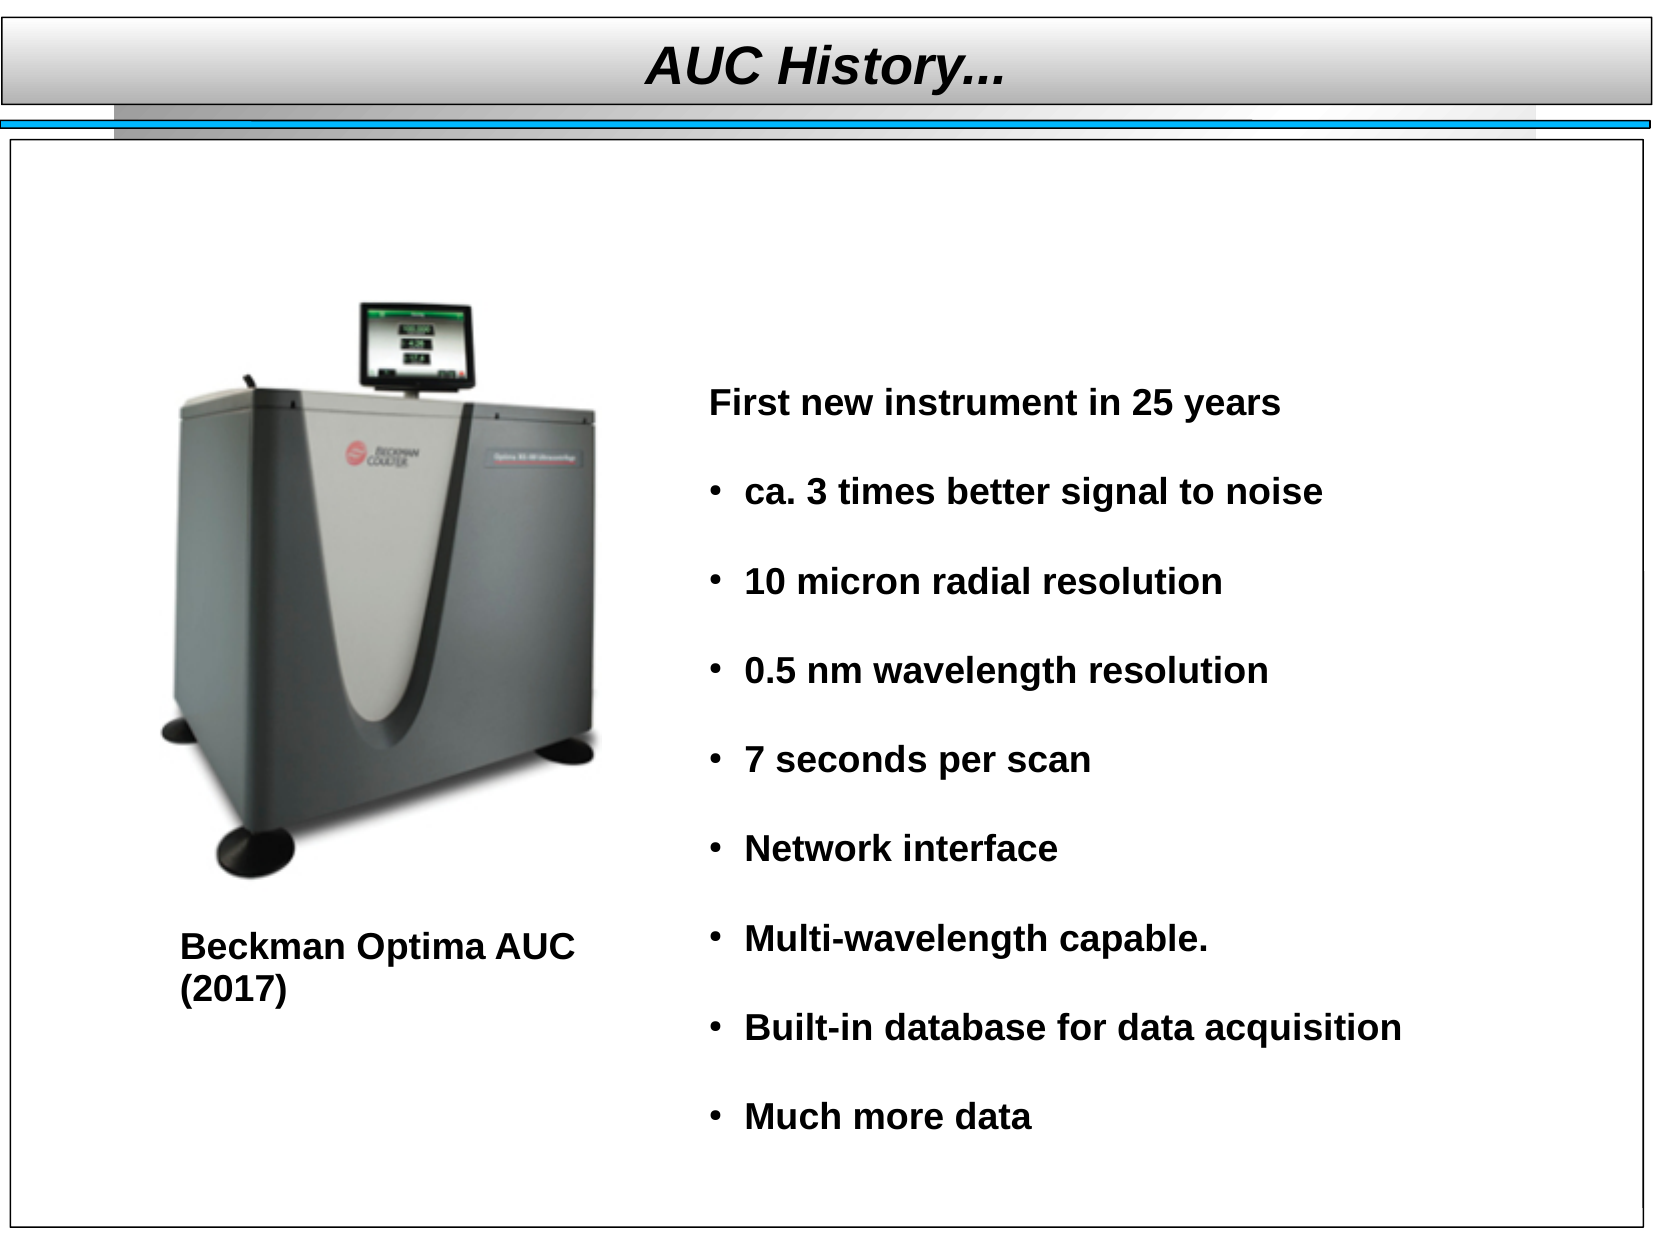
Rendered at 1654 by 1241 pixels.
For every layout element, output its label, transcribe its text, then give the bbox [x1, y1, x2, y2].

text_box [10, 139, 1644, 1228]
text_box Beckman Optima AUC (2017) [165, 918, 695, 1017]
text_box [0, 120, 1651, 129]
picture [159, 299, 602, 900]
text_box AUC History... [1, 17, 1652, 105]
text_box First new instrument in 25 years ca. 3 times better signal to noise 10 micron radial resolution 0.5 nm wavelength resolution 7 seconds per scan Network interface Multi-wavelength capable. Built-in database for data acquisition Much more data [694, 374, 1458, 1145]
